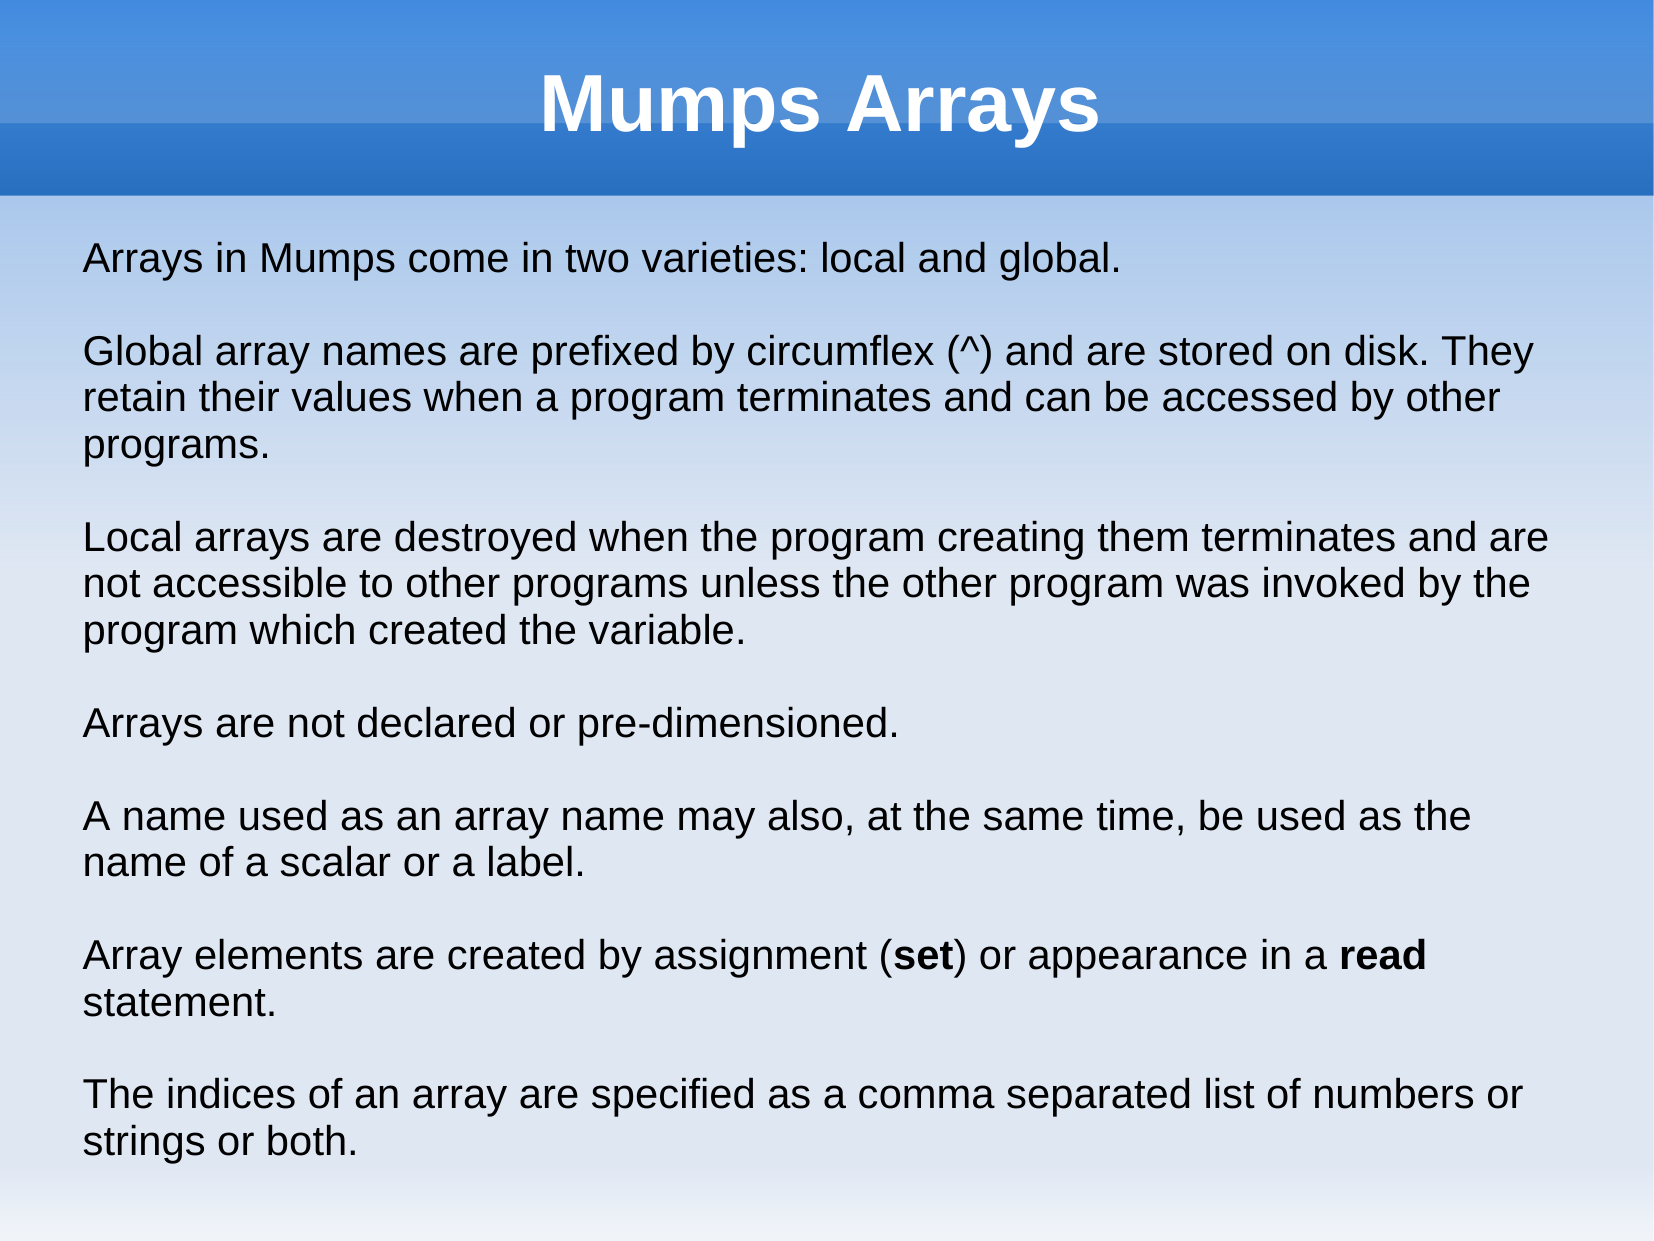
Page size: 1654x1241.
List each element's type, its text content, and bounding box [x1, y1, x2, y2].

picture [0, 0, 1654, 1241]
title Mumps Arrays [76, 0, 1565, 208]
subtitle Arrays in Mumps come in two varieties: local and global. Global array names are prefixed by circumflex (^) and are stored on disk. They retain their values when a program terminates and can be accessed by other programs. Local arrays are destroyed when the program creating them terminates and are not accessible to other programs unless the other program was invoked by the program which created the variable. Arrays are not declared or pre-dimensioned. A name used as an array name may also, at the same time, be used as the name of a scalar or a label. Array elements are created by assignment (set) or appearance in a read statement. The indices of an array are specified as a comma separated list of numbers or strings or both. [82, 229, 1571, 1170]
